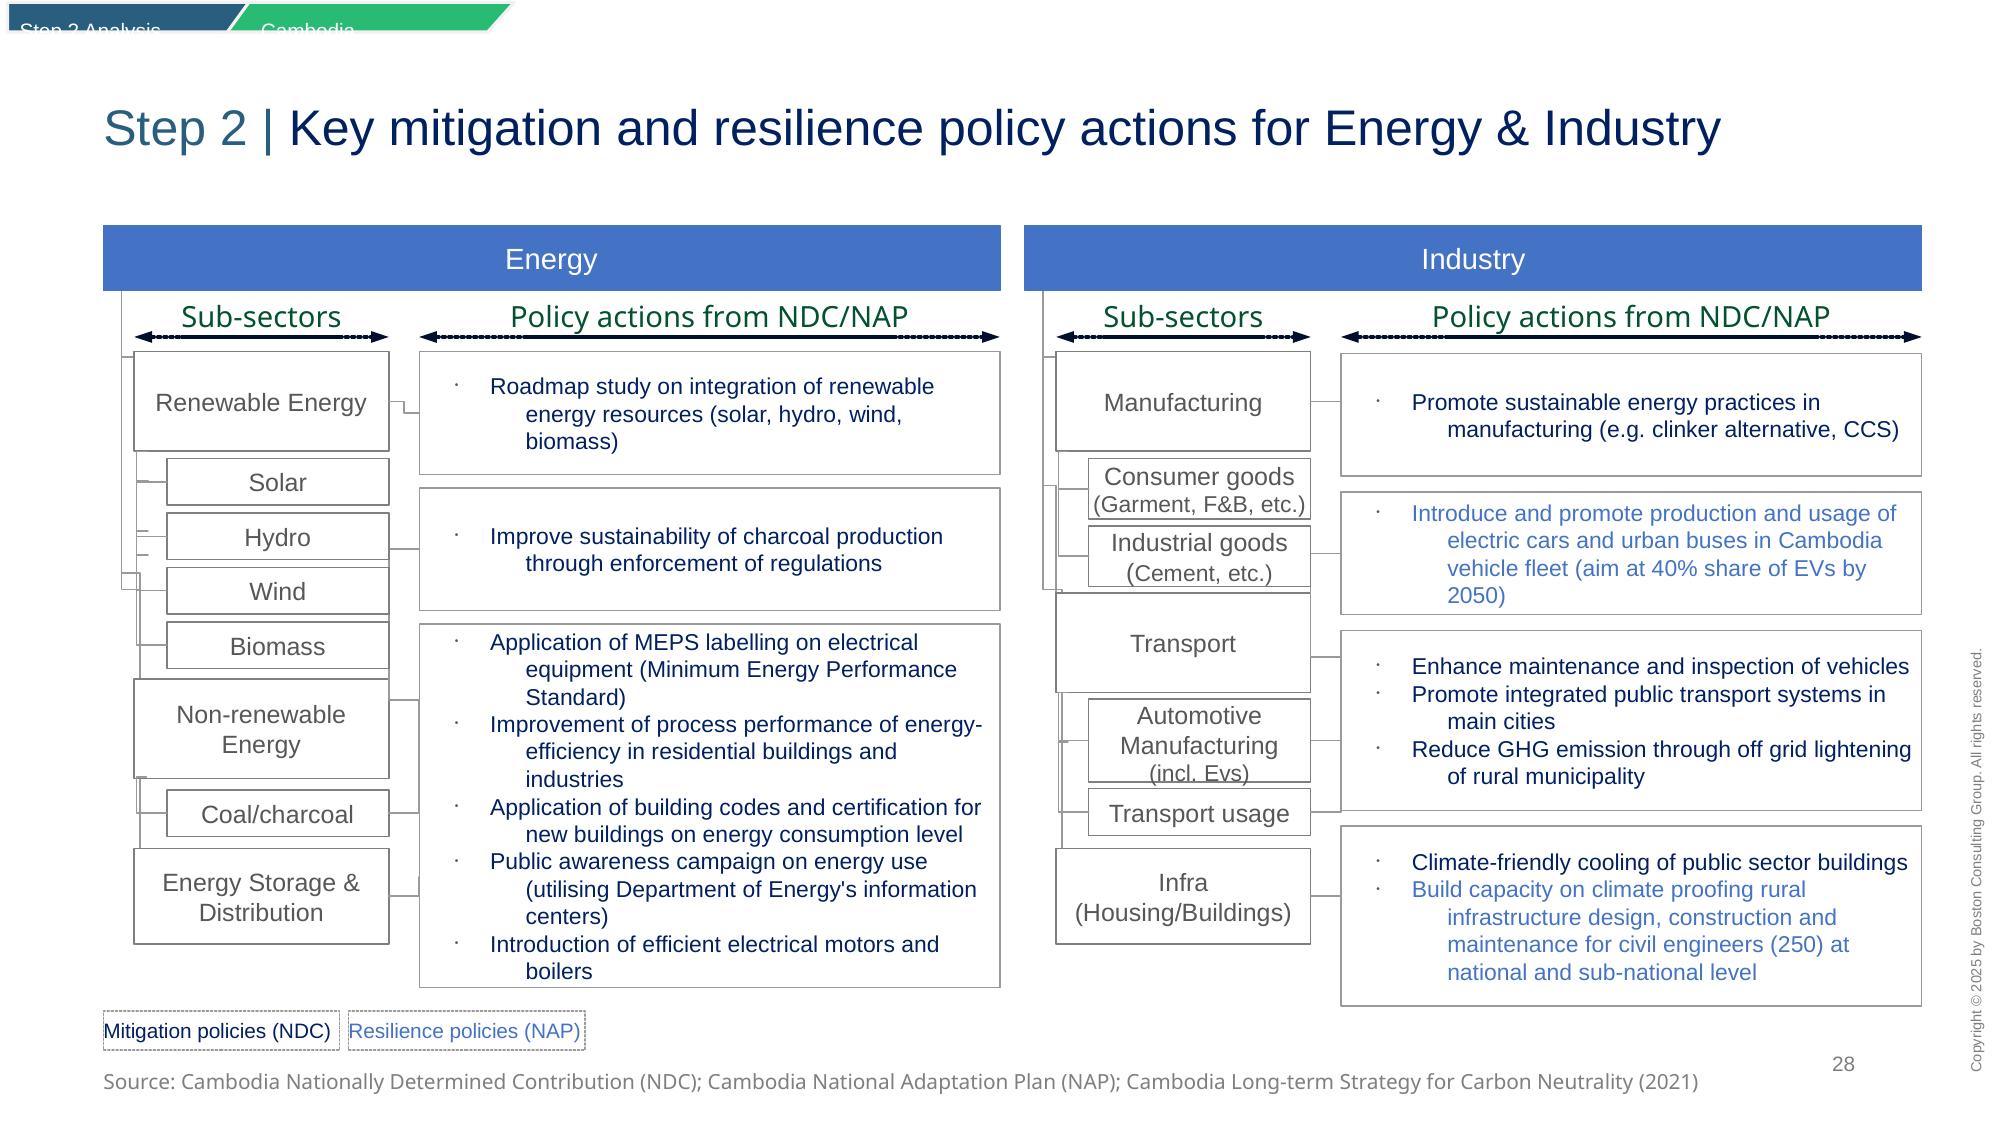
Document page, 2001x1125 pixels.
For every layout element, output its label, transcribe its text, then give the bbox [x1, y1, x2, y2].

text_box Energy [103, 226, 1000, 291]
text_box Biomass [167, 622, 389, 669]
text_box Step 2 Analysis [7, 2, 249, 33]
text_box Enhance maintenance and inspection of vehicles Promote integrated public transport systems in main cities Reduce GHG emission through off grid lightening of rural municipality [1340, 630, 1922, 811]
text_box Cambodia [228, 2, 515, 33]
text_box Policy actions from NDC/NAP [1340, 299, 1922, 336]
text_box Introduce and promote production and usage of electric cars and urban buses in Cambodia vehicle fleet (aim at 40% share of EVs by 2050) [1340, 492, 1922, 615]
text_box Promote sustainable energy practices in manufacturing (e.g. clinker alternative, CCS) [1340, 353, 1922, 477]
text_box Industry [1025, 226, 1922, 291]
text_box Wind [167, 567, 389, 614]
text_box Infra (Housing/Buildings) [1056, 848, 1311, 944]
text_box Coal/charcoal [167, 790, 389, 837]
title Step 2 | Key mitigation and resilience policy actions for Energy & Industry [103, 102, 1897, 157]
text_box Automotive Manufacturing (incl. Evs) [1089, 699, 1311, 782]
text_box Solar [167, 458, 389, 505]
text_box Energy Storage & Distribution [134, 848, 389, 944]
text_box Sub-sectors [1056, 299, 1311, 336]
text_box Mitigation policies (NDC) [103, 1010, 340, 1051]
text_box Improve sustainability of charcoal production through enforcement of regulations [419, 487, 1001, 611]
text_box Transport usage [1089, 789, 1311, 835]
text_box Application of MEPS labelling on electrical equipment (Minimum Energy Performance Standard) Improvement of process performance of energy-efficiency in residential buildings and industries Application of building codes and certification for new buildings on energy consumption level Public awareness campaign on energy use (utilising Department of Energy's information centers) Introduction of efficient electrical motors and boilers [419, 623, 1001, 988]
text_box Roadmap study on integration of renewable energy resources (solar, hydro, wind, biomass) [419, 351, 1001, 475]
text_box Policy actions from NDC/NAP [419, 299, 1000, 336]
text_box Consumer goods (Garment, F&B, etc.) [1089, 459, 1311, 519]
text_box Resilience policies (NAP) [348, 1010, 585, 1051]
text_box Hydro [167, 513, 389, 560]
text_box Climate-friendly cooling of public sector buildings Build capacity on climate proofing rural infrastructure design, construction and maintenance for civil engineers (250) at national and sub-national level [1340, 826, 1922, 1006]
text_box Transport [1056, 593, 1311, 692]
text_box Renewable Energy [134, 352, 389, 451]
text_box Manufacturing [1056, 352, 1311, 451]
text_box Source: Cambodia Nationally Determined Contribution (NDC); Cambodia National Adaptation Plan (NAP); Cambodia Long-term Strategy for Carbon Neutrality (2021) [103, 1072, 1897, 1094]
text_box Sub-sectors [134, 299, 389, 336]
text_box Industrial goods (Cement, etc.) [1089, 526, 1311, 586]
text_box Non-renewable Energy [134, 679, 389, 778]
